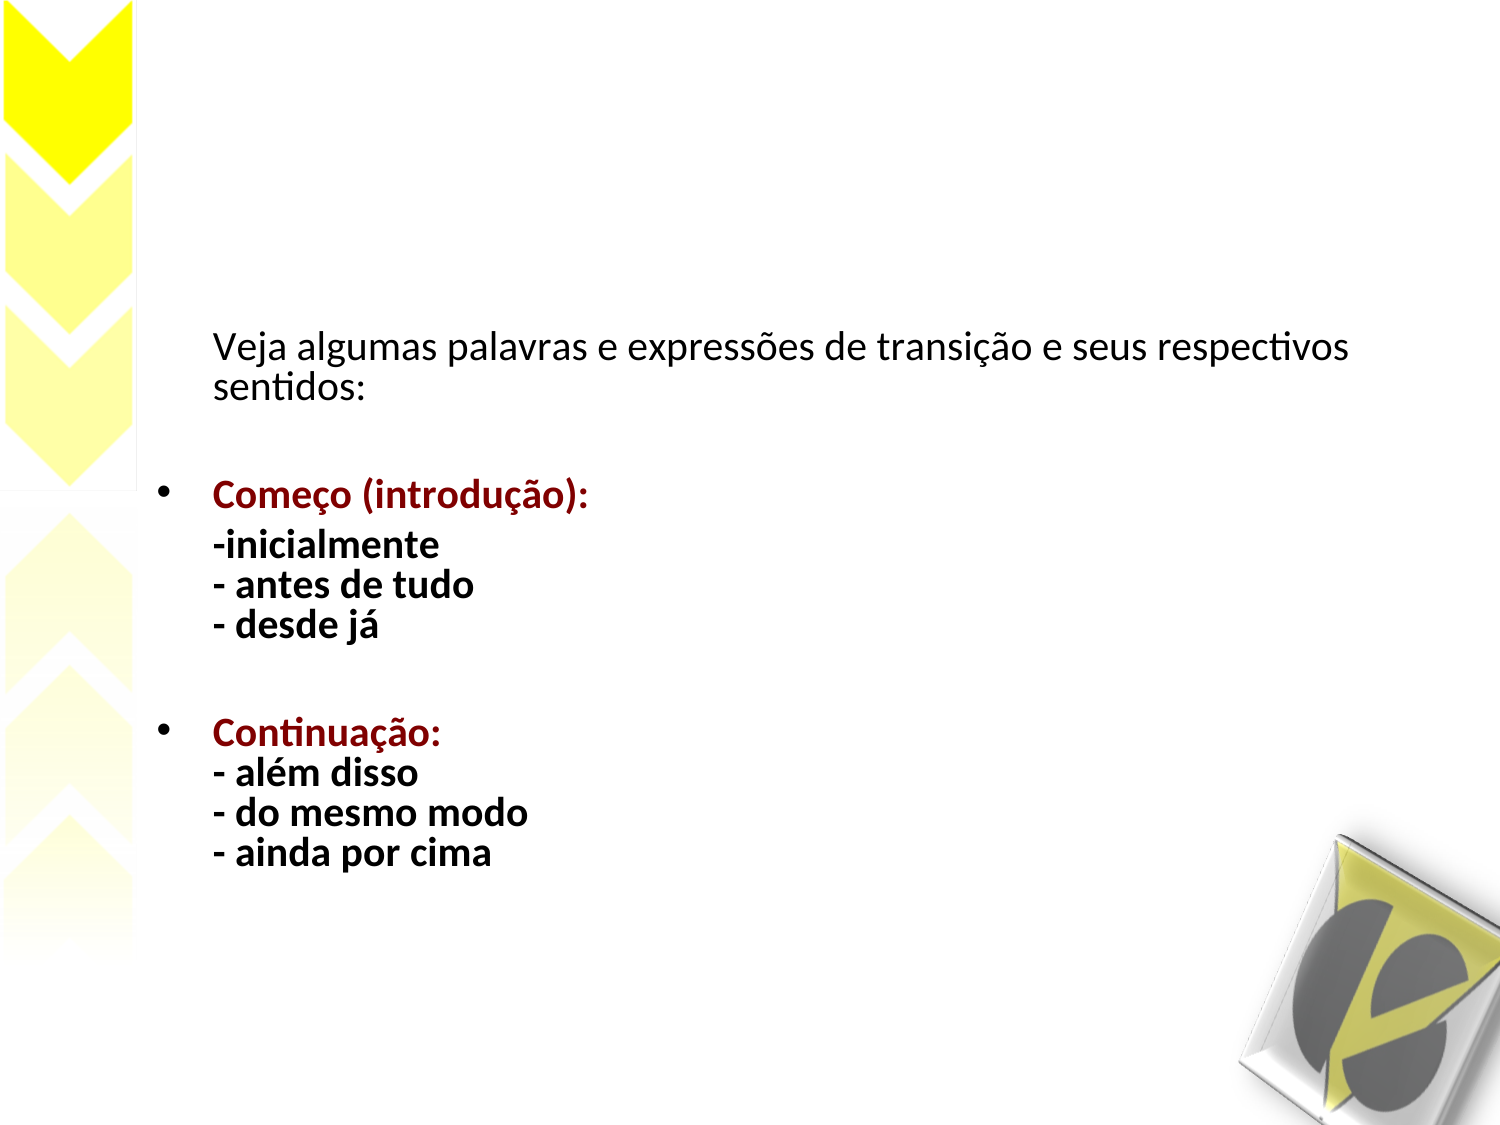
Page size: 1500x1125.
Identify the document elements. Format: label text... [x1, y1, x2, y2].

picture [0, 0, 140, 1003]
list Veja algumas palavras e expressões de transição e seus respectivos sentidos: Começo (introdução): -inicialmente - antes de tudo - desde já Continuação: - além disso - do mesmo modo - ainda por cima [141, 281, 1421, 1024]
picture [1194, 786, 1500, 1125]
